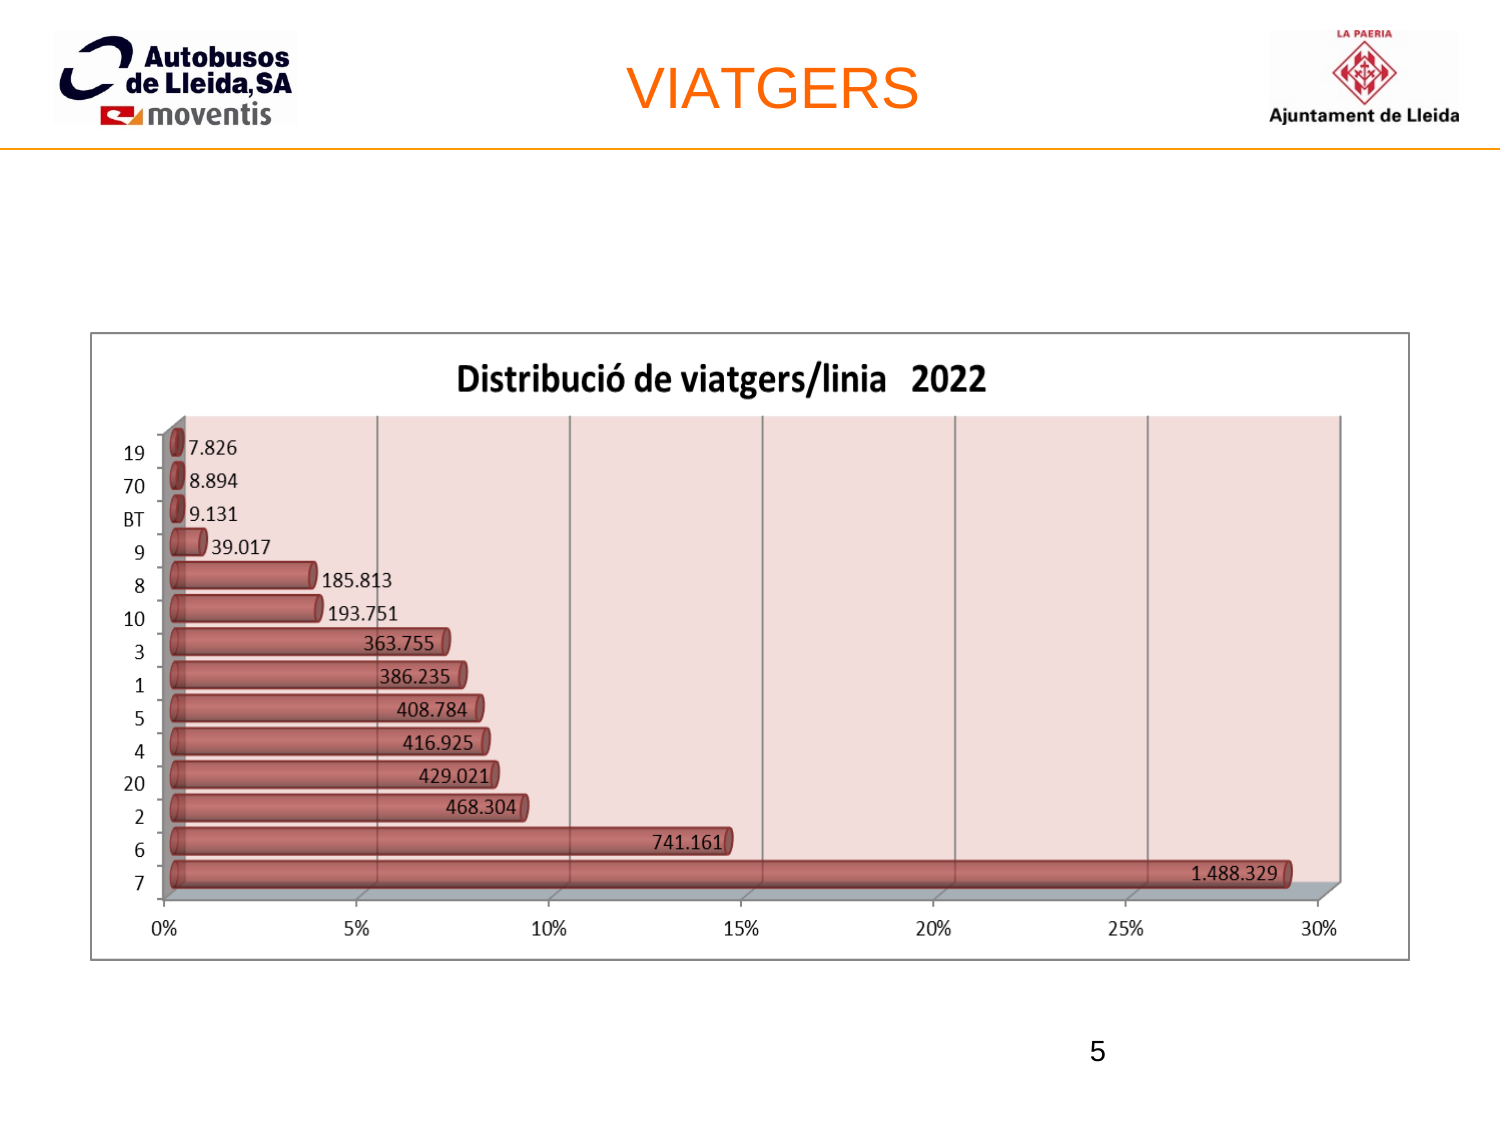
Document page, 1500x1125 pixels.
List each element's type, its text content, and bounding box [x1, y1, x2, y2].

picture [90, 332, 1410, 961]
text_box 5 [1074, 1024, 1426, 1103]
text_box VIATGERS [454, 42, 1093, 114]
